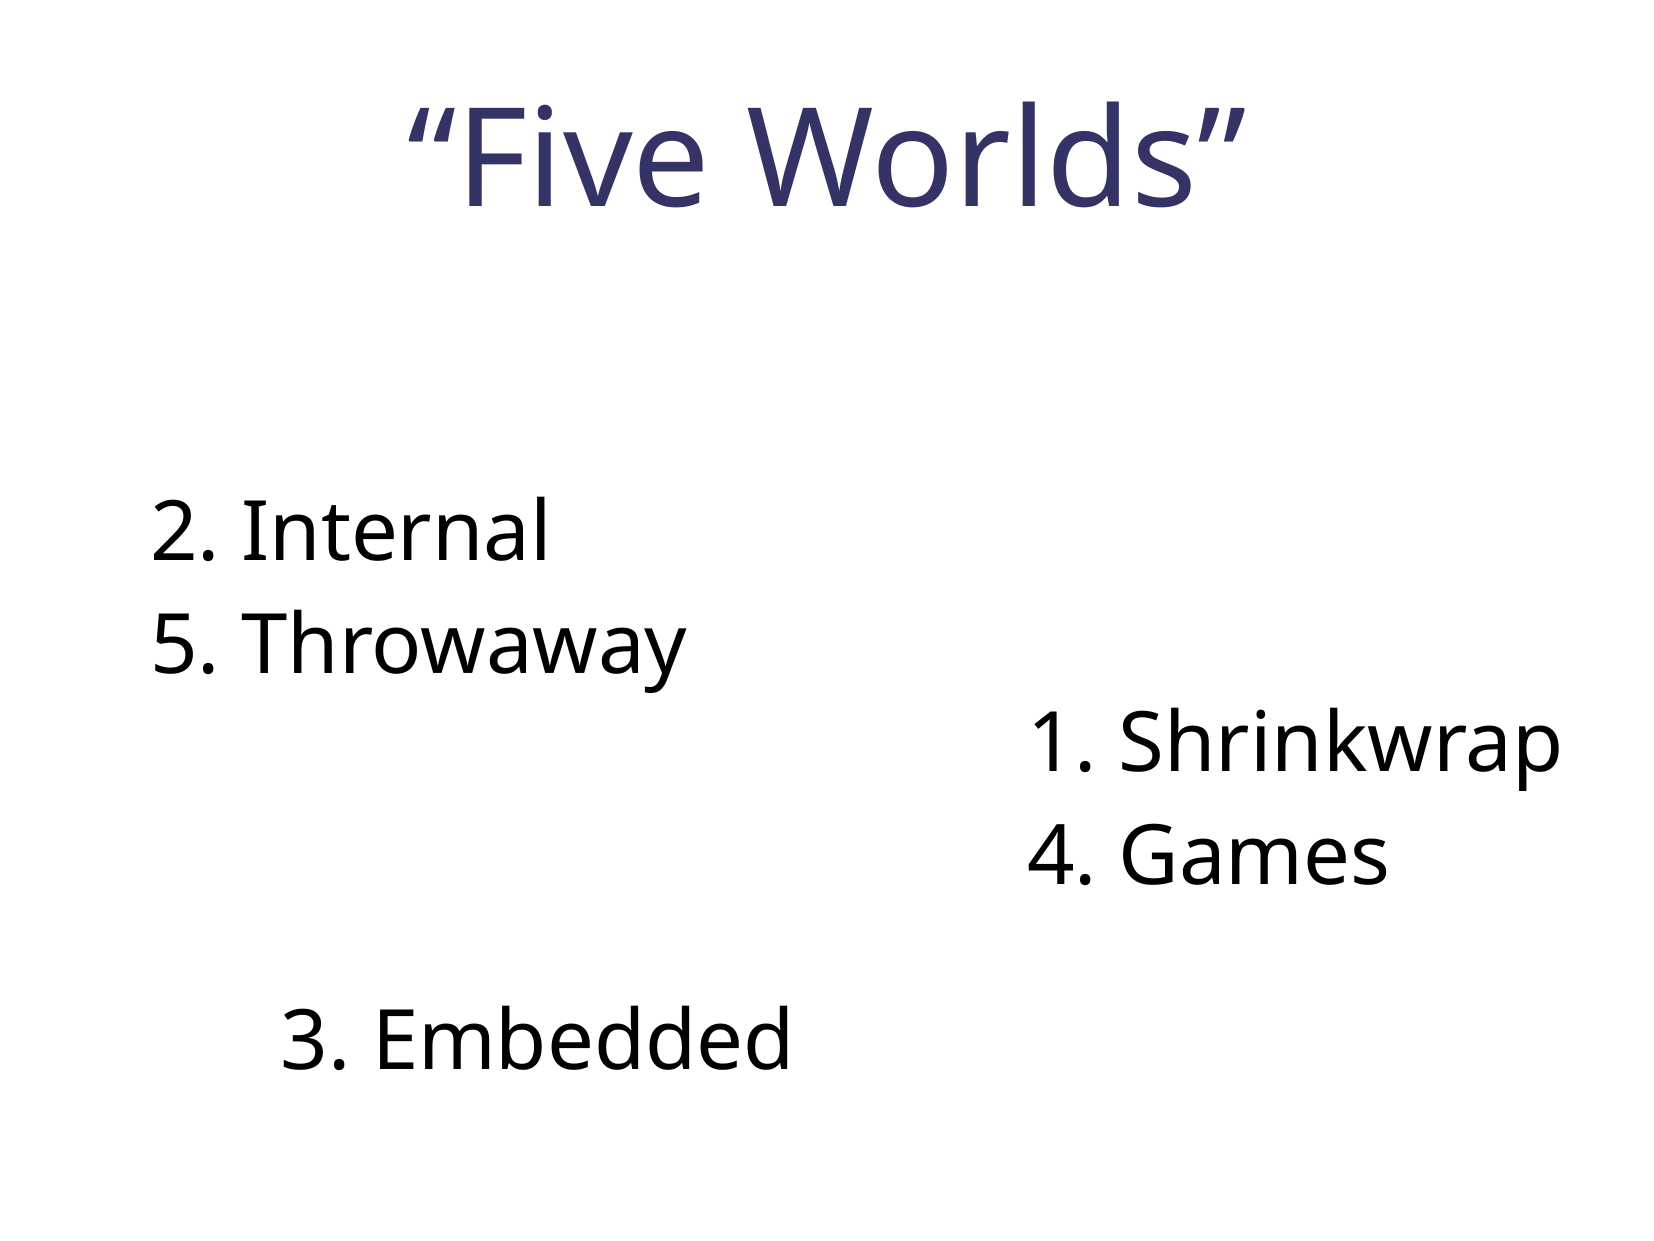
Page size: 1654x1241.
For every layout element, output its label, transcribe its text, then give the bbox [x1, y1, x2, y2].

title “Five Worlds” [82, 56, 1571, 250]
text_box 1. Shrinkwrap 4. Games [1012, 675, 1629, 976]
subtitle 2. Internal 5. Throwaway [150, 457, 1196, 713]
text_box 3. Embedded [280, 986, 863, 1088]
